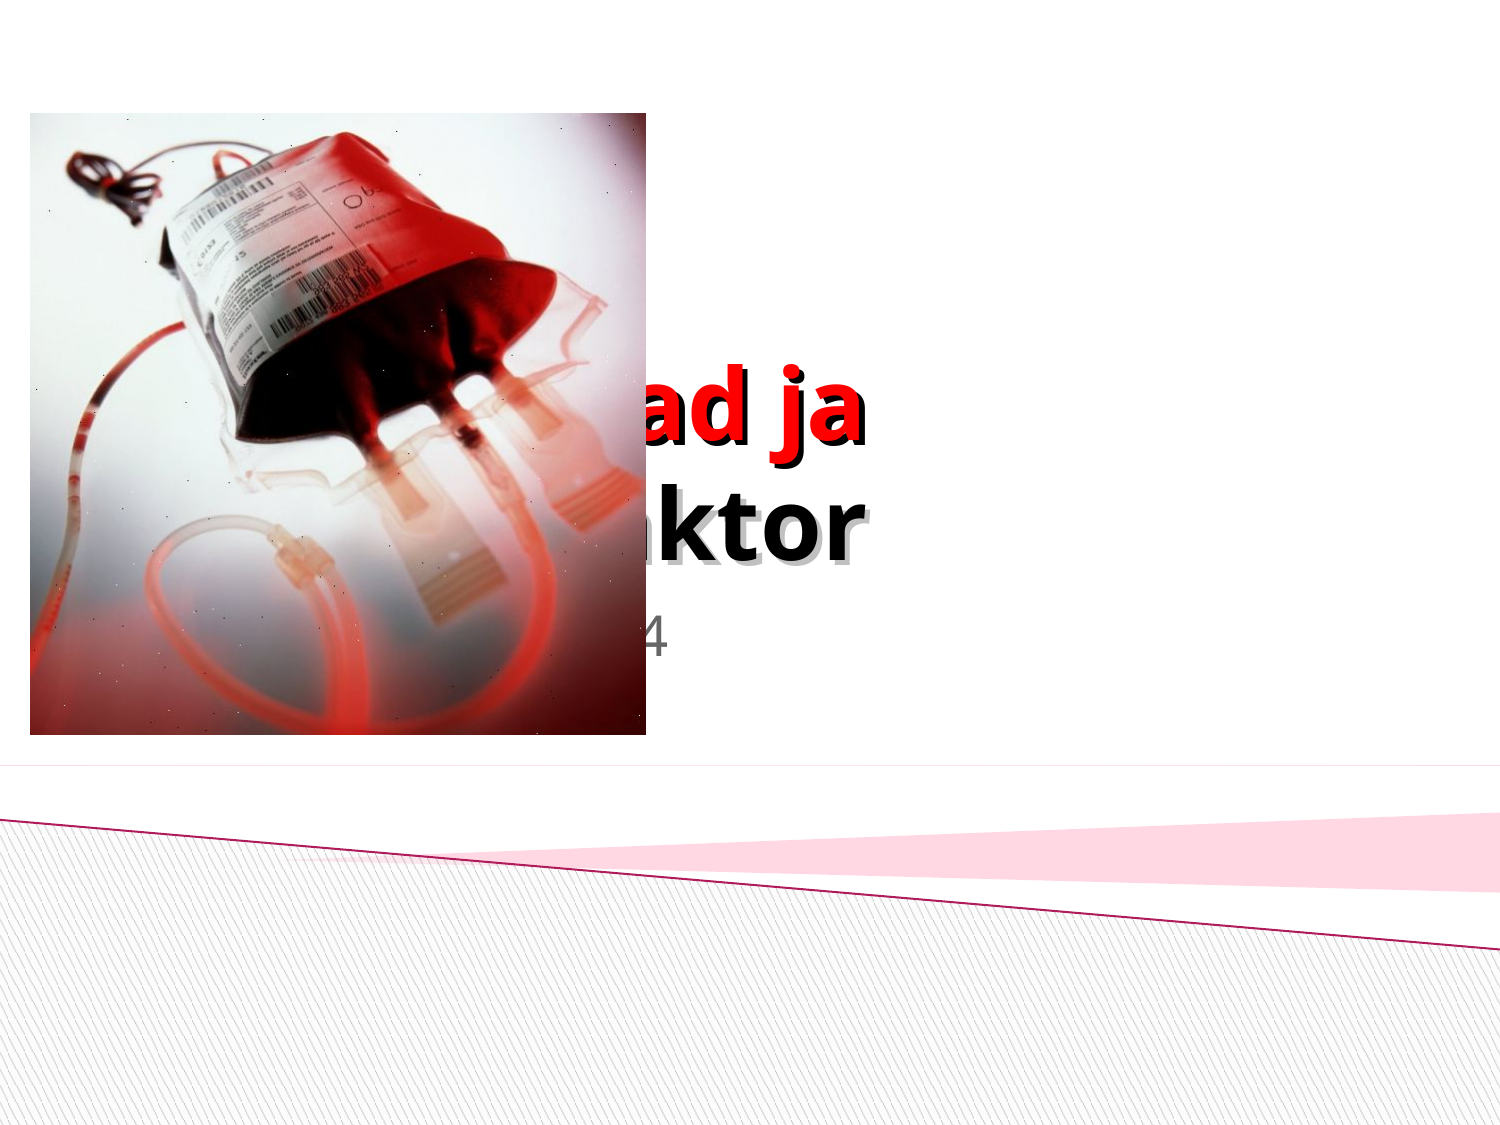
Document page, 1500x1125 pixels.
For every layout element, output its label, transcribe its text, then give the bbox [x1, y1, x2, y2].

subtitle MSc H. Arumäe 2014 [112, 592, 1388, 790]
picture [30, 113, 646, 735]
title Vererühmad ja reesusfaktor [646, 287, 1388, 588]
